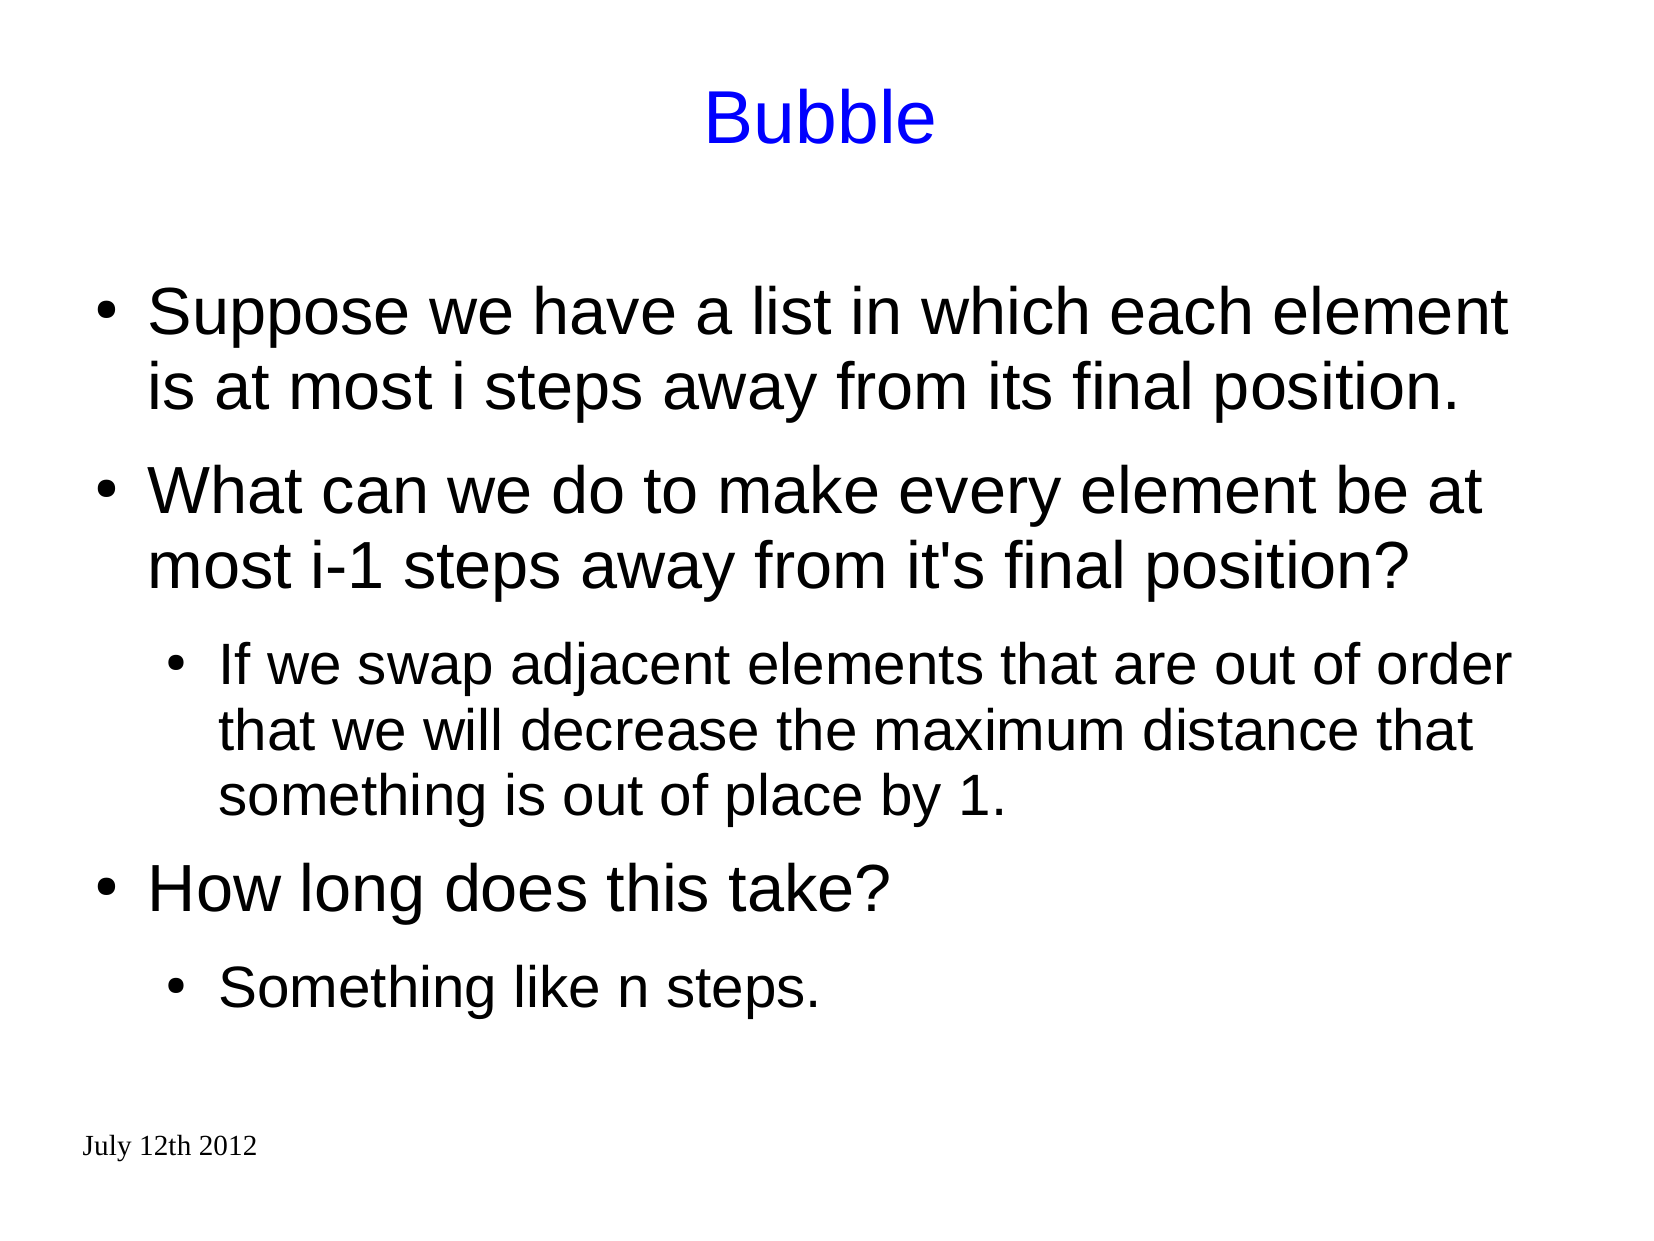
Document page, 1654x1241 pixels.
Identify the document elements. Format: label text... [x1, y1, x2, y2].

list Suppose we have a list in which each element is at most i steps away from its final position. What can we do to make every element be at most i-1 steps away from it's final position? If we swap adjacent elements that are out of order that we will decrease the maximum distance that something is out of place by 1. How long does this take? Something like n steps. [76, 274, 1566, 1093]
title Bubble [76, 58, 1565, 178]
